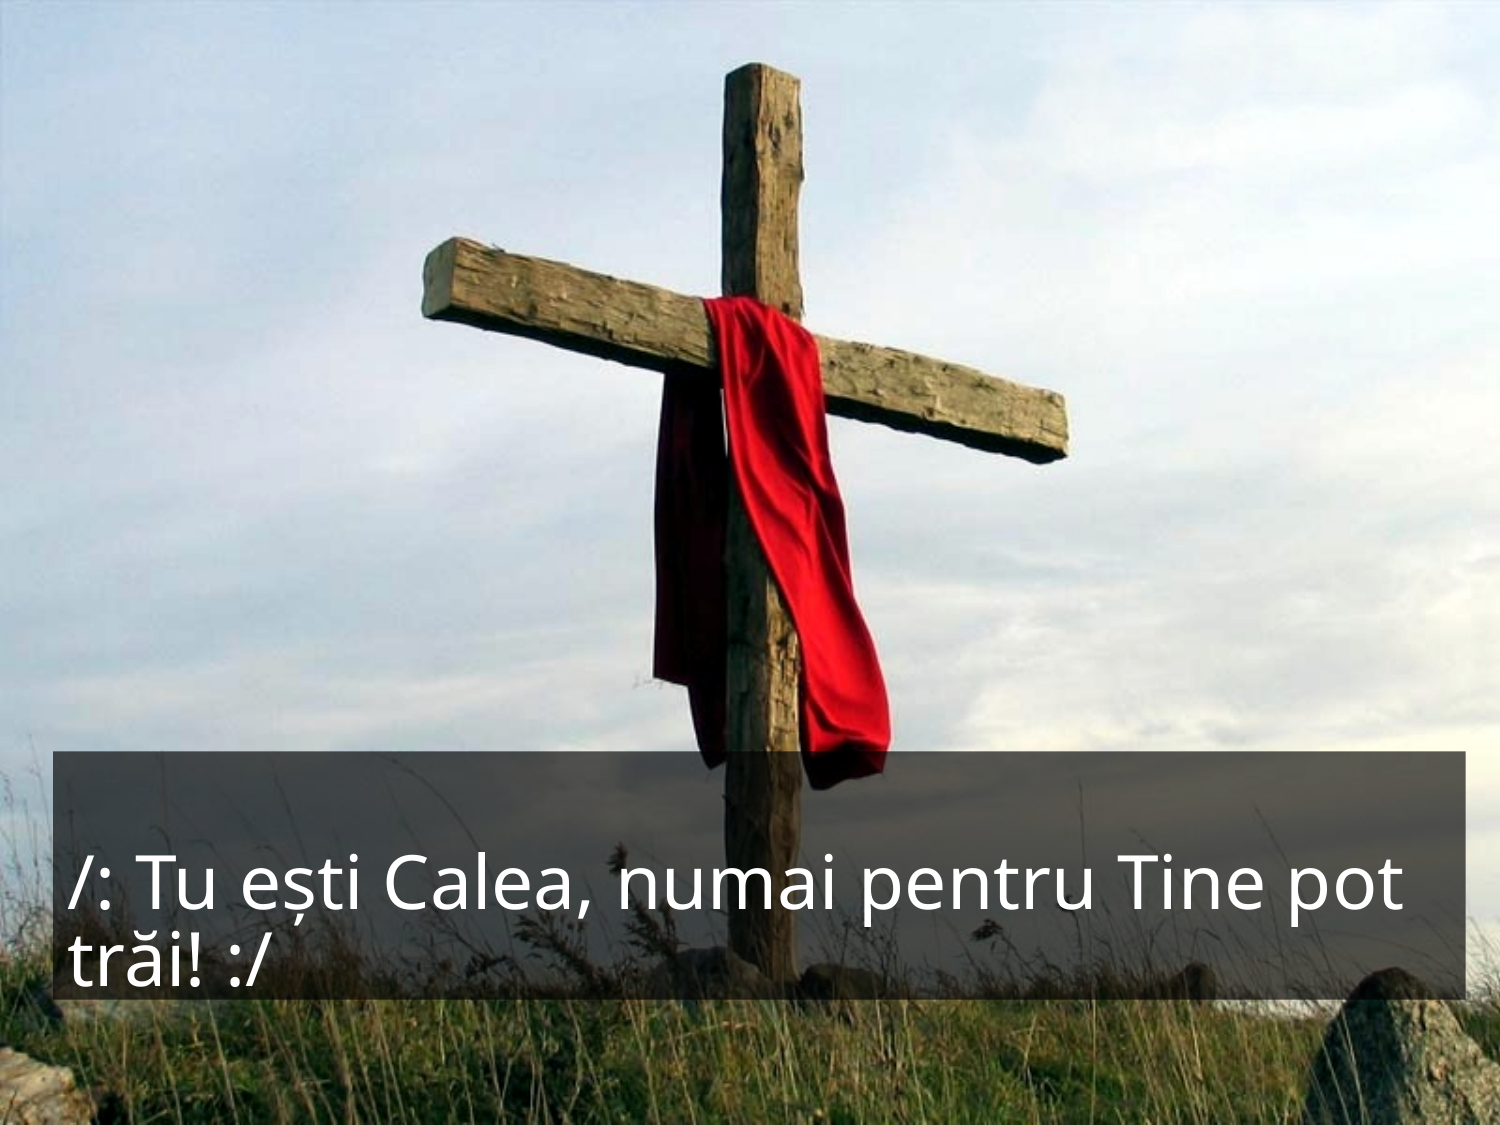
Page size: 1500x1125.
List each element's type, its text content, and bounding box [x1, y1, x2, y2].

picture [0, 0, 1500, 1125]
text_box /: Tu ești Calea, numai pentru Tine pot trăi! :/ [53, 751, 1466, 1000]
